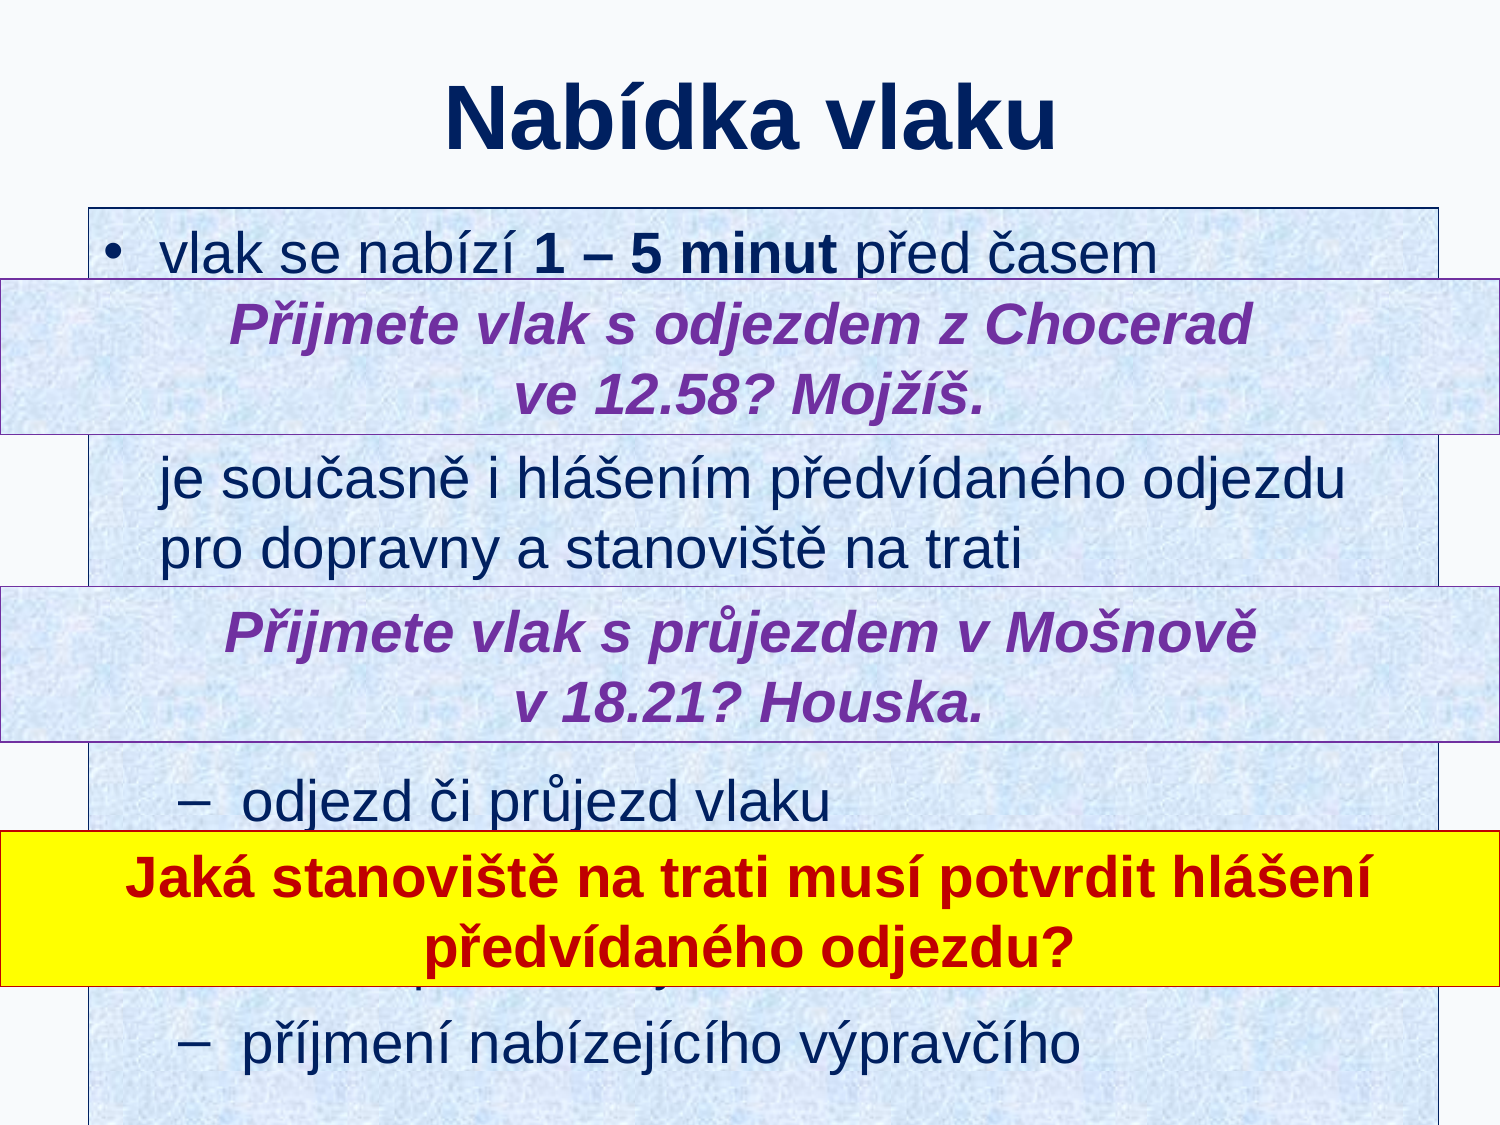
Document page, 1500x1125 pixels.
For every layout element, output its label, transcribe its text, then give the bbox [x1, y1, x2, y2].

text_box Jaká stanoviště na trati musí potvrdit hlášení předvídaného odjezdu? [0, 831, 1500, 987]
list vlak se nabízí 1 – 5 minut před časem předvídaného odjezdu nebo průjezdu vlaku nabídka na traťovém telefonním okruhu je současně i hlášením předvídaného odjezdu pro dopravny a stanoviště na trati v nabídce se uvádí: název vlastní stanice odjezd či průjezd vlaku čas předpokládaného odjezdu či průjezdu bez půlminutových časů příjmení nabízejícího výpravčího [88, 987, 1439, 1125]
text_box Přijmete vlak s odjezdem z Chocerad ve 12.58? Mojžíš. [0, 278, 1500, 435]
title Nabídka vlaku [76, 18, 1427, 207]
text_box Přijmete vlak s průjezdem v Mošnově v 18.21? Houska. [0, 586, 1500, 743]
list vlak se nabízí 1 – 5 minut před časem předvídaného odjezdu nebo průjezdu vlaku nabídka na traťovém telefonním okruhu je současně i hlášením předvídaného odjezdu pro dopravny a stanoviště na trati v nabídce se uvádí: název vlastní stanice odjezd či průjezd vlaku čas předpokládaného odjezdu či průjezdu bez půlminutových časů příjmení nabízejícího výpravčího [88, 743, 1439, 831]
list vlak se nabízí 1 – 5 minut před časem předvídaného odjezdu nebo průjezdu vlaku nabídka na traťovém telefonním okruhu je současně i hlášením předvídaného odjezdu pro dopravny a stanoviště na trati v nabídce se uvádí: název vlastní stanice odjezd či průjezd vlaku čas předpokládaného odjezdu či průjezdu bez půlminutových časů příjmení nabízejícího výpravčího [88, 208, 1439, 278]
list vlak se nabízí 1 – 5 minut před časem předvídaného odjezdu nebo průjezdu vlaku nabídka na traťovém telefonním okruhu je současně i hlášením předvídaného odjezdu pro dopravny a stanoviště na trati v nabídce se uvádí: název vlastní stanice odjezd či průjezd vlaku čas předpokládaného odjezdu či průjezdu bez půlminutových časů příjmení nabízejícího výpravčího [88, 435, 1439, 586]
